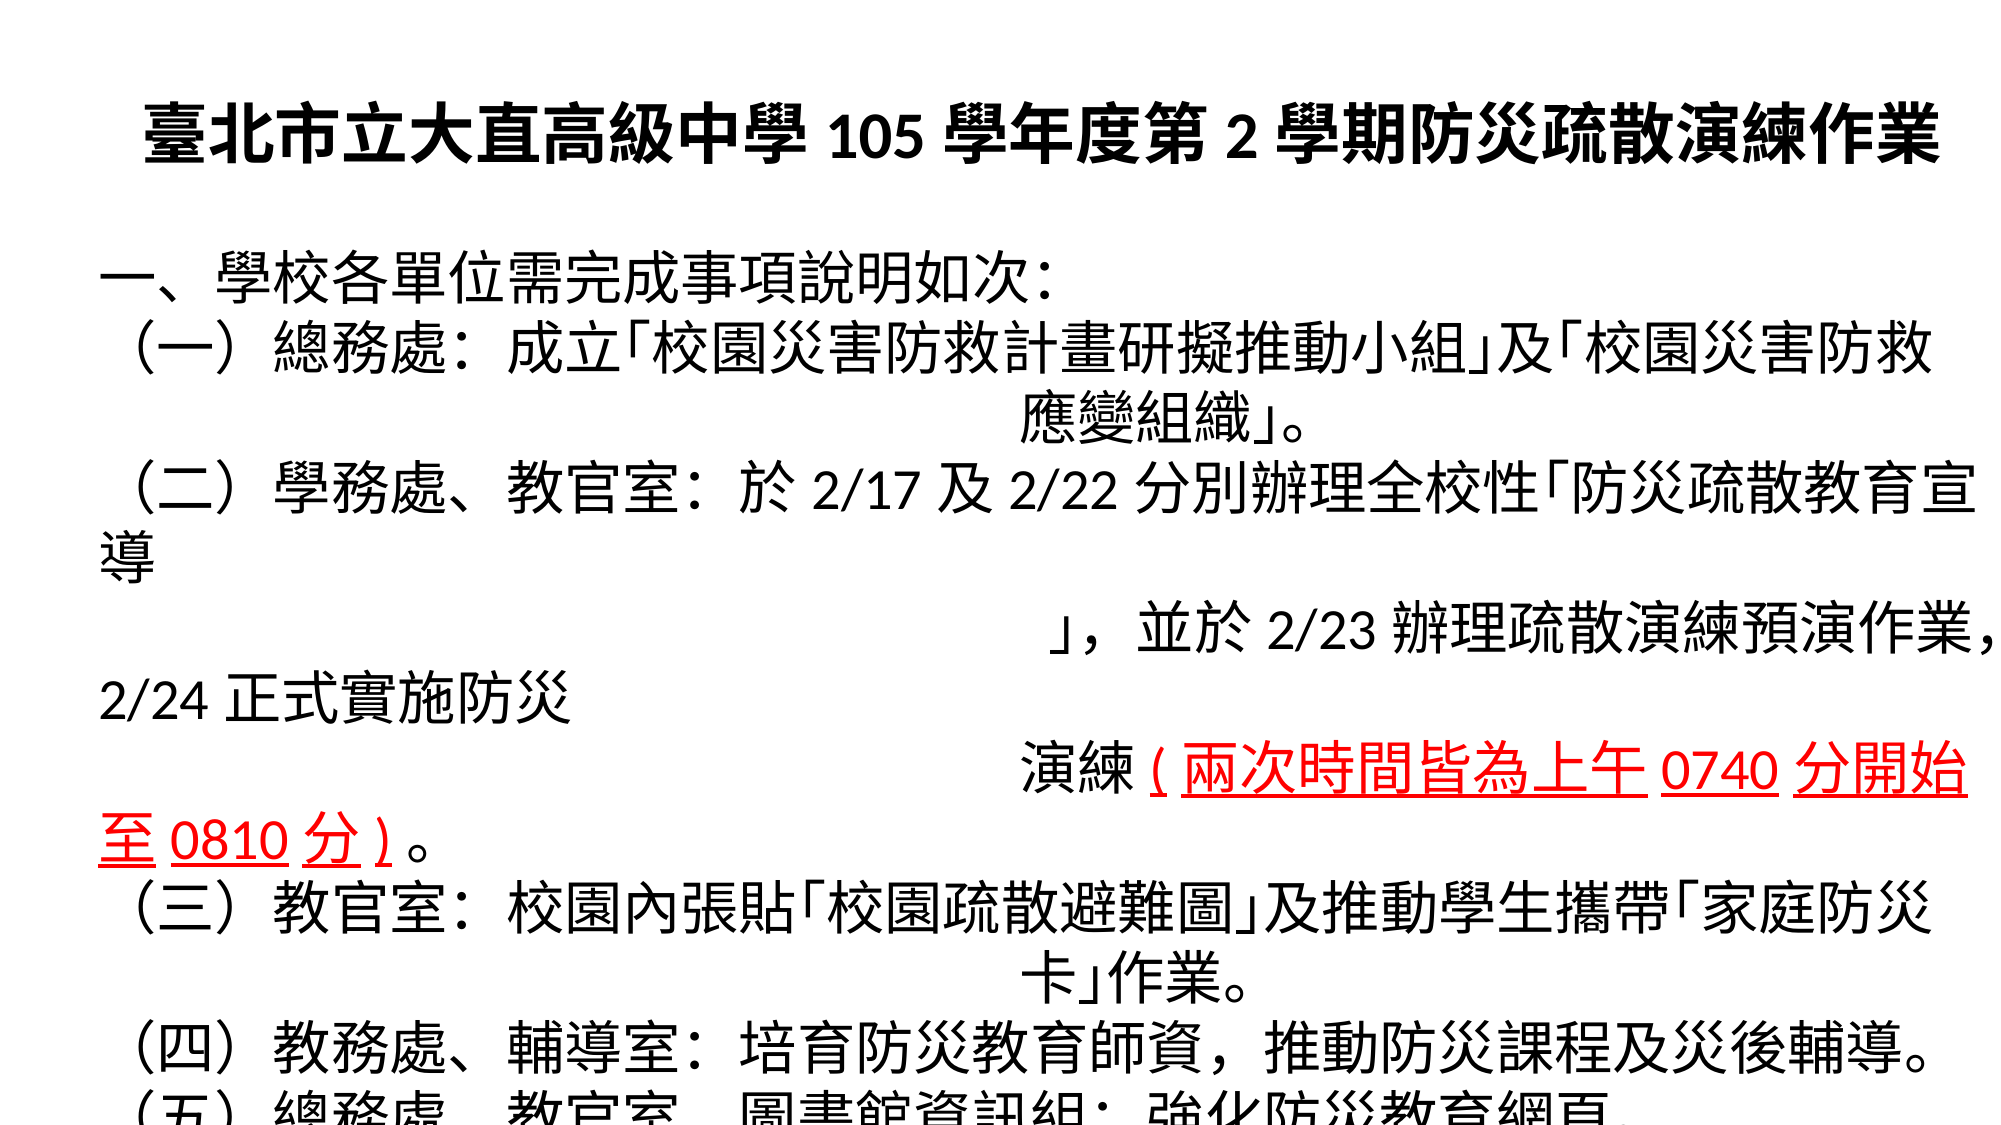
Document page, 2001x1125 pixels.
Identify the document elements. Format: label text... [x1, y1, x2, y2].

text_box 臺北市立大直高級中學105學年度第2學期防災疏散演練作業 一、學校各單位需完成事項說明如次： （一）總務處：成立｢校園災害防救計畫研擬推動小組｣及｢校園災害防救 應變組織｣。 （二）學務處、教官室：於2/17及2/22分別辦理全校性｢防災疏散教育宣導 ｣，並於2/23辦理疏散演練預演作業，2/24正式實施防災 演練(兩次時間皆為上午0740分開始至0810分)。 （三）教官室：校園內張貼｢校園疏散避難圖｣及推動學生攜帶｢家庭防災 卡｣作業。 （四）教務處、輔導室：培育防災教育師資，推動防災課程及災後輔導。 （五）總務處、教官室、圖書館資訊組：強化防災教育網頁。 （六）各班導師：請與同學共同進行就地掩蔽及疏散演練作業。 [83, 84, 2000, 1125]
